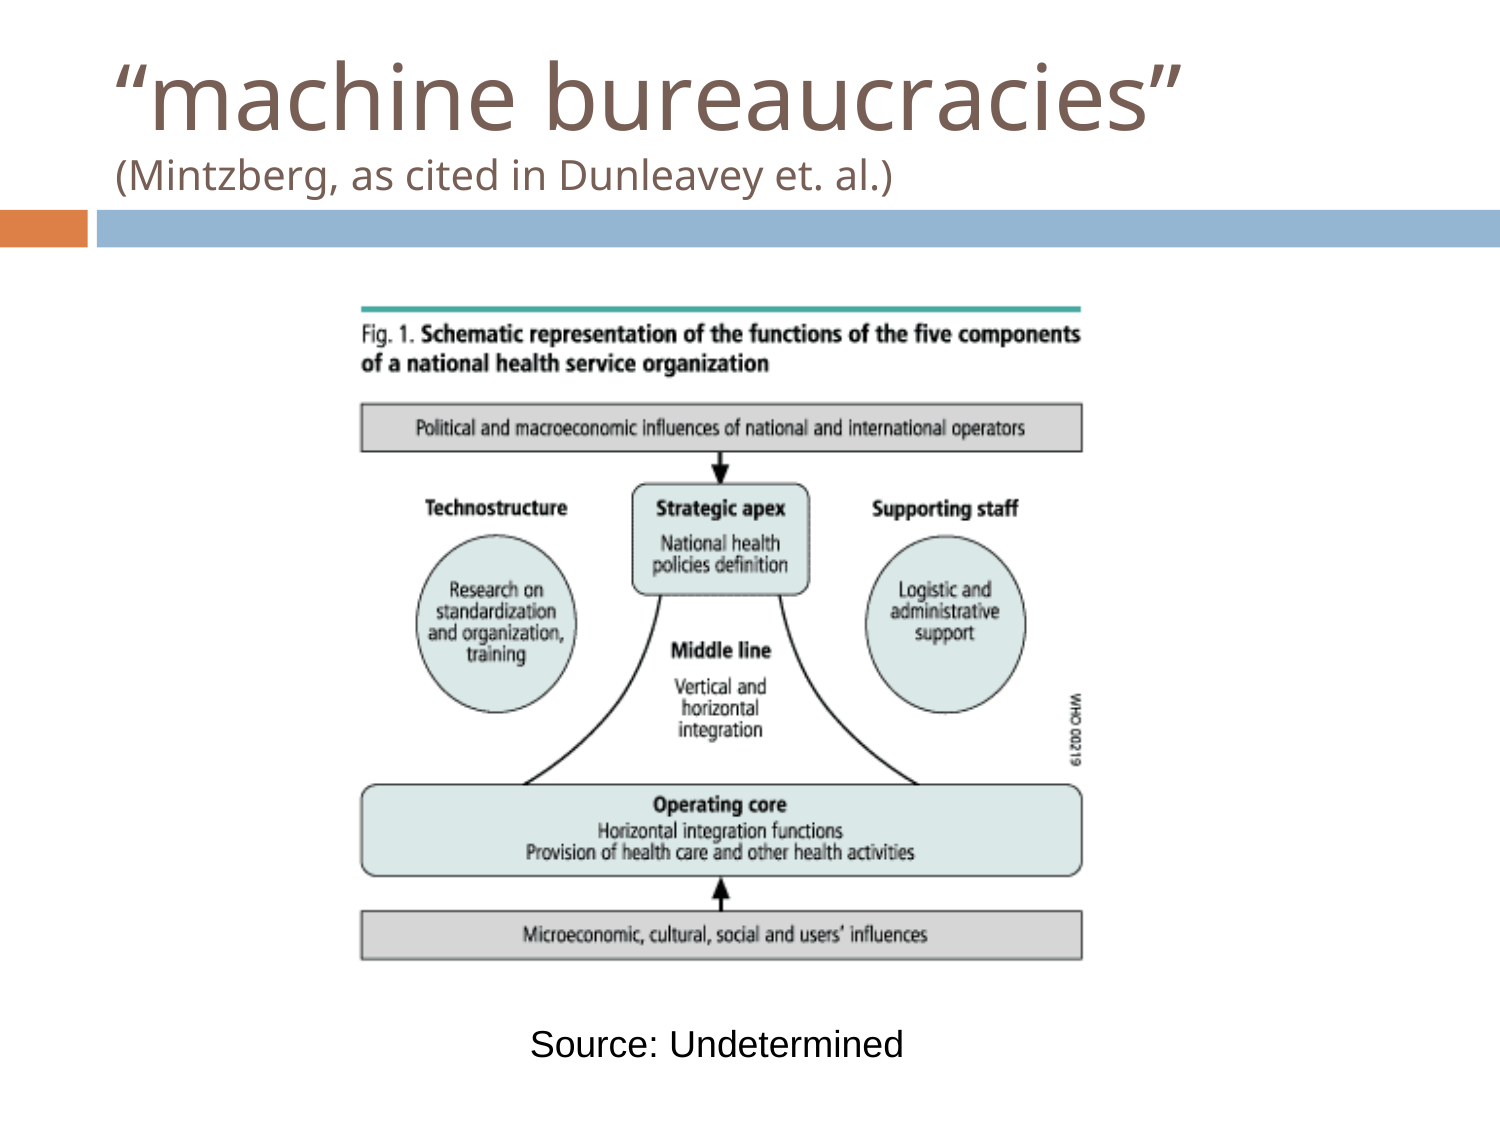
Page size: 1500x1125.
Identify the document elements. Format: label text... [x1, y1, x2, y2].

title “machine bureaucracies” (Mintzberg, as cited in Dunleavey et. al.) [100, 31, 1438, 207]
text_box Source: Undetermined [515, 1012, 919, 1073]
text_box [350, 299, 1093, 969]
